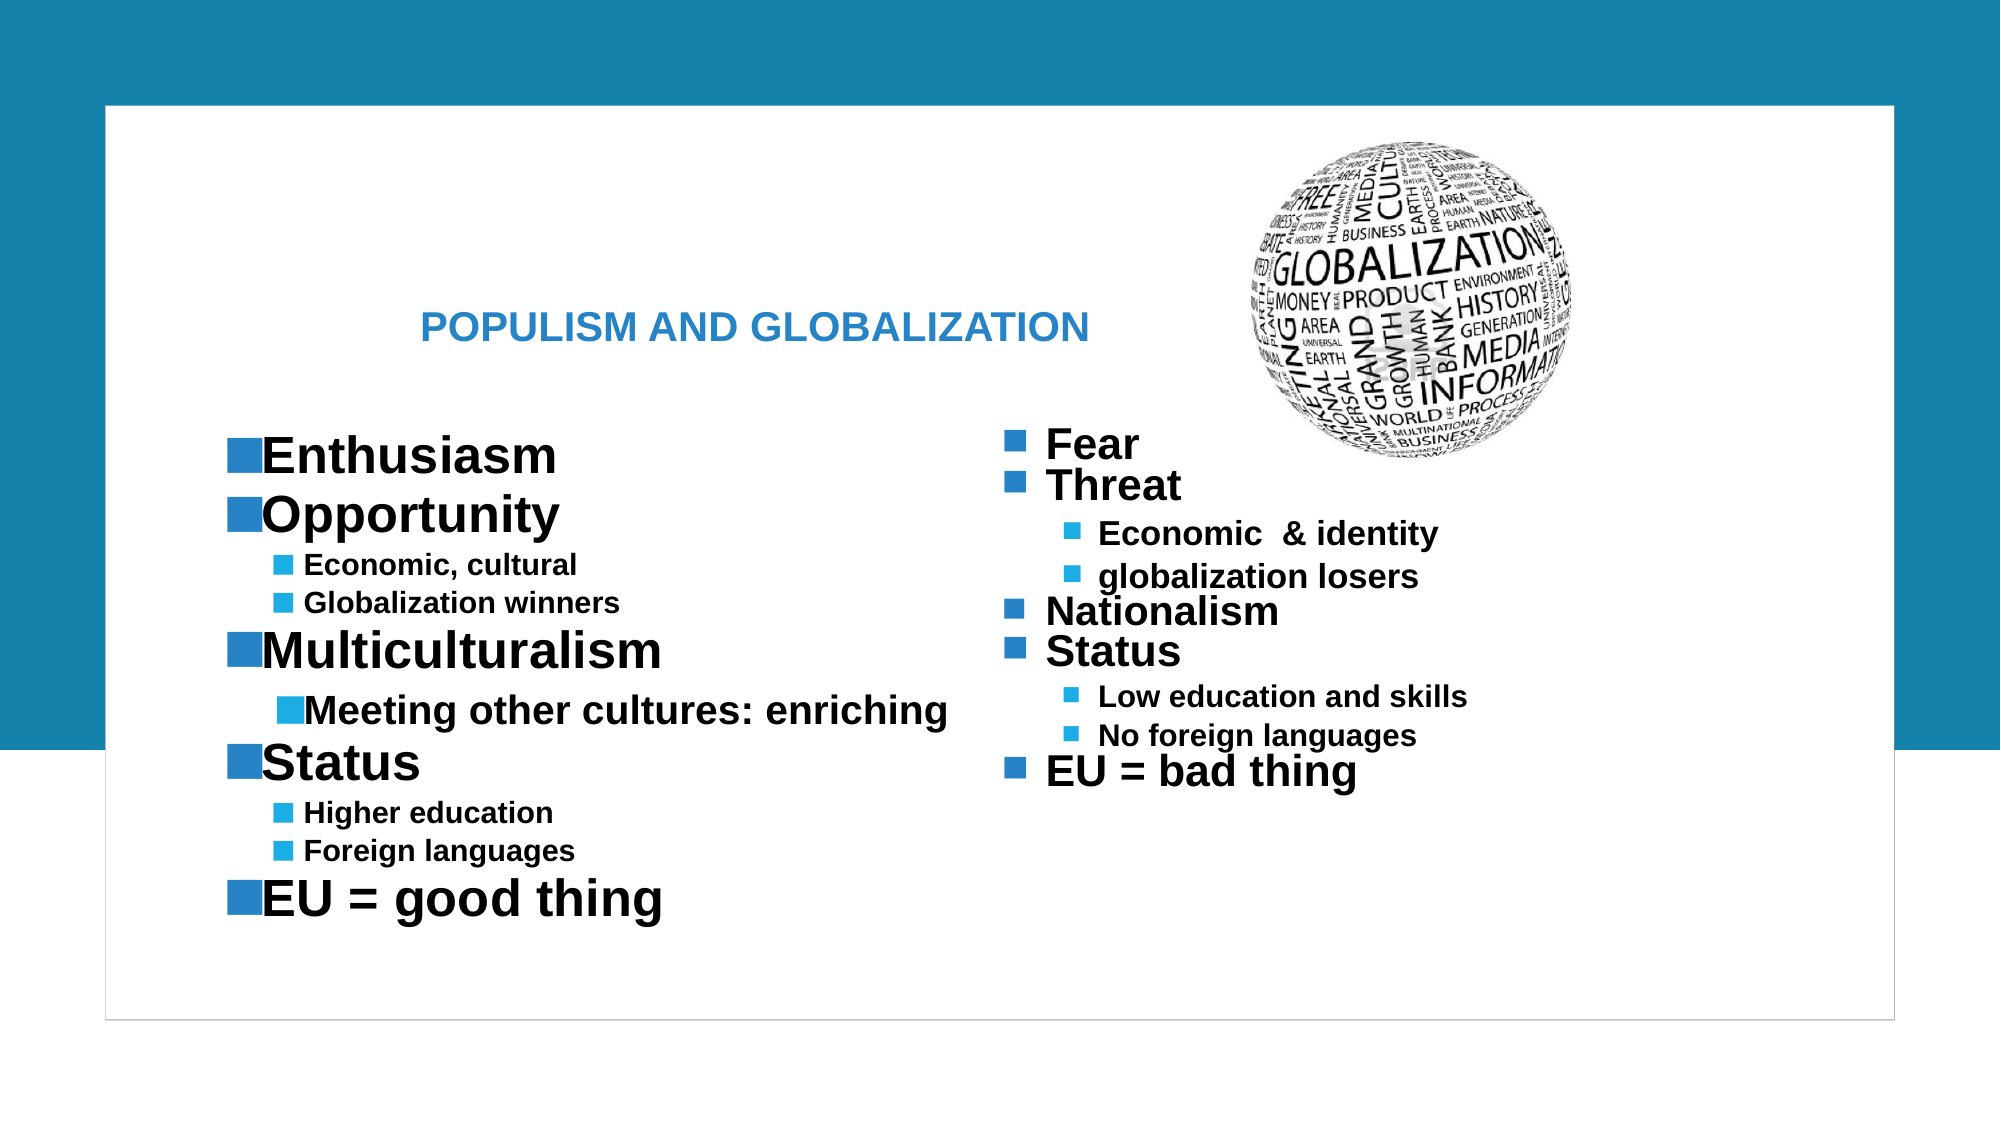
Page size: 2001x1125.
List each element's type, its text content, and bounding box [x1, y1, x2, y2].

picture [1244, 131, 1580, 433]
text_box [0, 0, 2000, 1020]
title POPULISM AND GLOBALIZATION [420, 162, 1537, 351]
list Fear Threat Economic & identity globalization losers Nationalism Status Low education and skills No foreign languages EU = bad thing [1000, 433, 1770, 1075]
list Enthusiasm Opportunity Economic, cultural Globalization winners Multiculturalism Meeting other cultures: enriching Status Higher education Foreign languages EU = good thing [218, 433, 968, 970]
